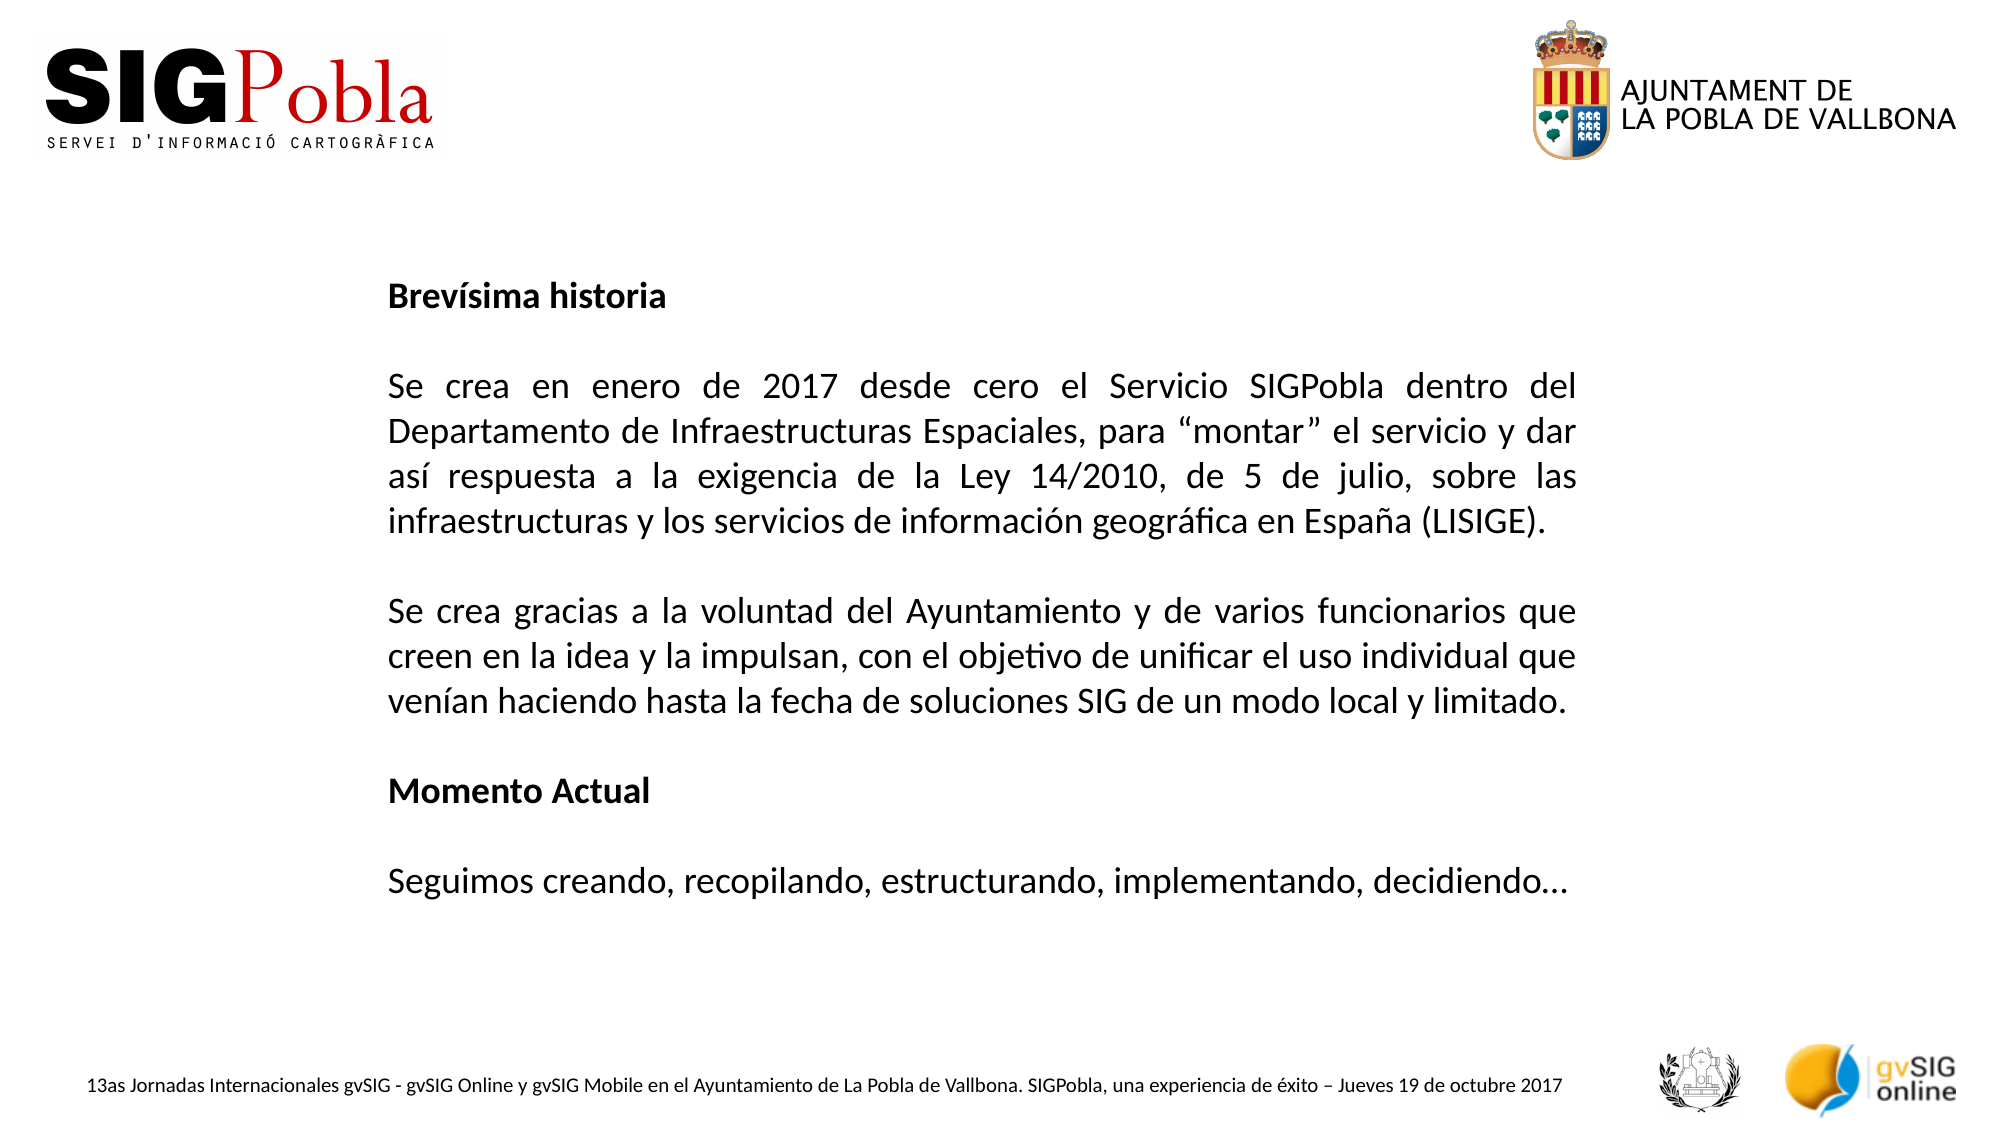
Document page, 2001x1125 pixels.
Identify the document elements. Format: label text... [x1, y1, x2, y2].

text_box Brevísima historia Se crea en enero de 2017 desde cero el Servicio SIGPobla dentro del Departamento de Infraestructuras Espaciales, para “montar” el servicio y dar así respuesta a la exigencia de la Ley 14/2010, de 5 de julio, sobre las infraestructuras y los servicios de información geográfica en España (LISIGE). Se crea gracias a la voluntad del Ayuntamiento y de varios funcionarios que creen en la idea y la impulsan, con el objetivo de unificar el uso individual que venían haciendo hasta la fecha de soluciones SIG de un modo local y limitado. Momento Actual Seguimos creando, recopilando, estructurando, implementando, decidiendo… [372, 263, 1621, 961]
picture [32, 35, 449, 161]
picture [1533, 20, 1956, 161]
text_box 13as Jornadas Internacionales gvSIG - gvSIG Online y gvSIG Mobile en el Ayuntamiento de La Pobla de Vallbona. SIGPobla, una experiencia de éxito – Jueves 19 de octubre 2017 [71, 1063, 1593, 1105]
picture [1656, 1044, 1745, 1117]
picture [1785, 1044, 1956, 1118]
